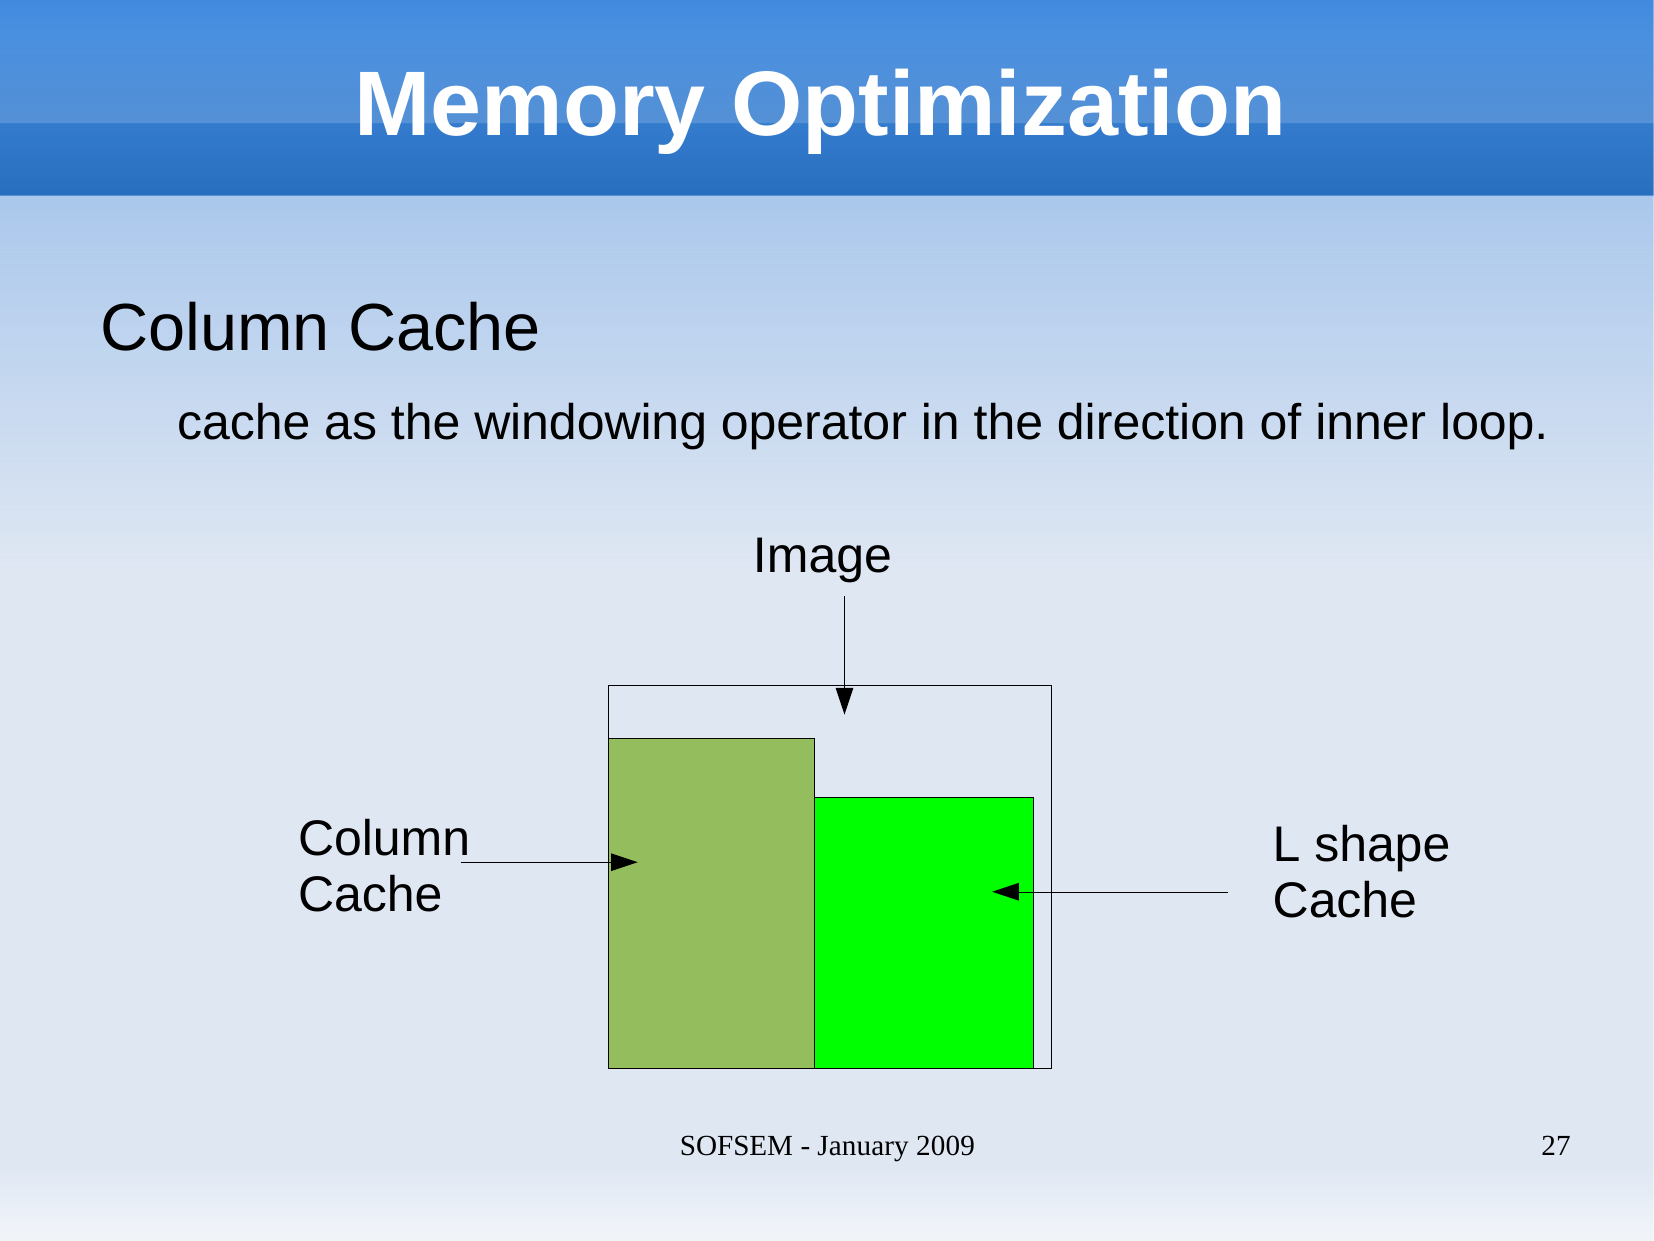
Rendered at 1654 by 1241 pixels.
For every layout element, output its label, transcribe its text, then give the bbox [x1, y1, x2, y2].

picture [0, 0, 1654, 1241]
text_box Column Cache [283, 803, 486, 930]
title Memory Optimization [76, 0, 1565, 208]
text_box [608, 738, 1034, 1069]
list Column Cache cache as the windowing operator in the direction of inner loop. [82, 290, 1571, 451]
text_box L shape Cache [1257, 809, 1480, 936]
text_box Image [738, 519, 908, 591]
